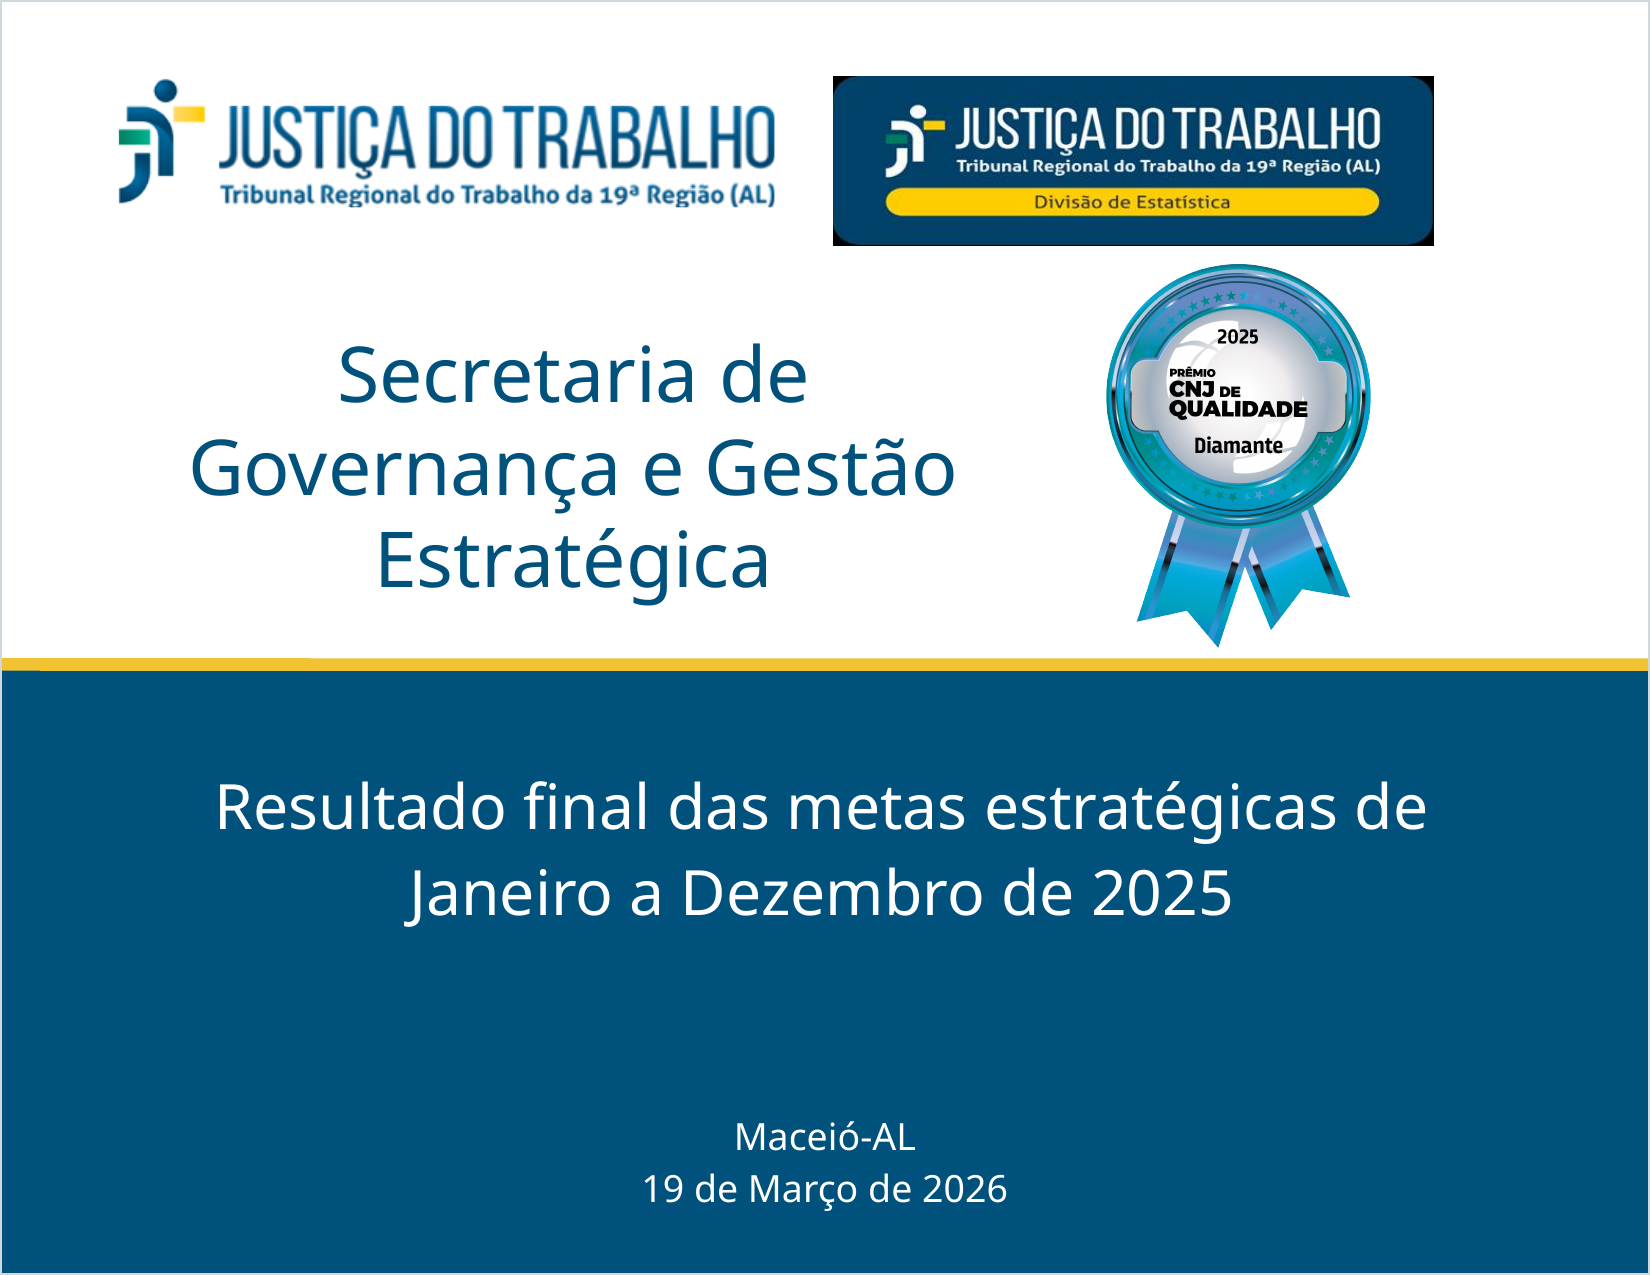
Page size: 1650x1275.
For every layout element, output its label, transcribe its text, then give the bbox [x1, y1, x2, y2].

picture [833, 76, 1434, 246]
list Resultado final das metas estratégicas de Janeiro a Dezembro de 2025 [165, 737, 1479, 1087]
title Secretaria de Governança e Gestão Estratégica [154, 289, 994, 622]
picture [108, 76, 786, 211]
picture [1104, 261, 1373, 651]
text_box [0, 0, 1650, 1275]
list Maceió-AL 19 de Março de 2026 [165, 1087, 1485, 1187]
